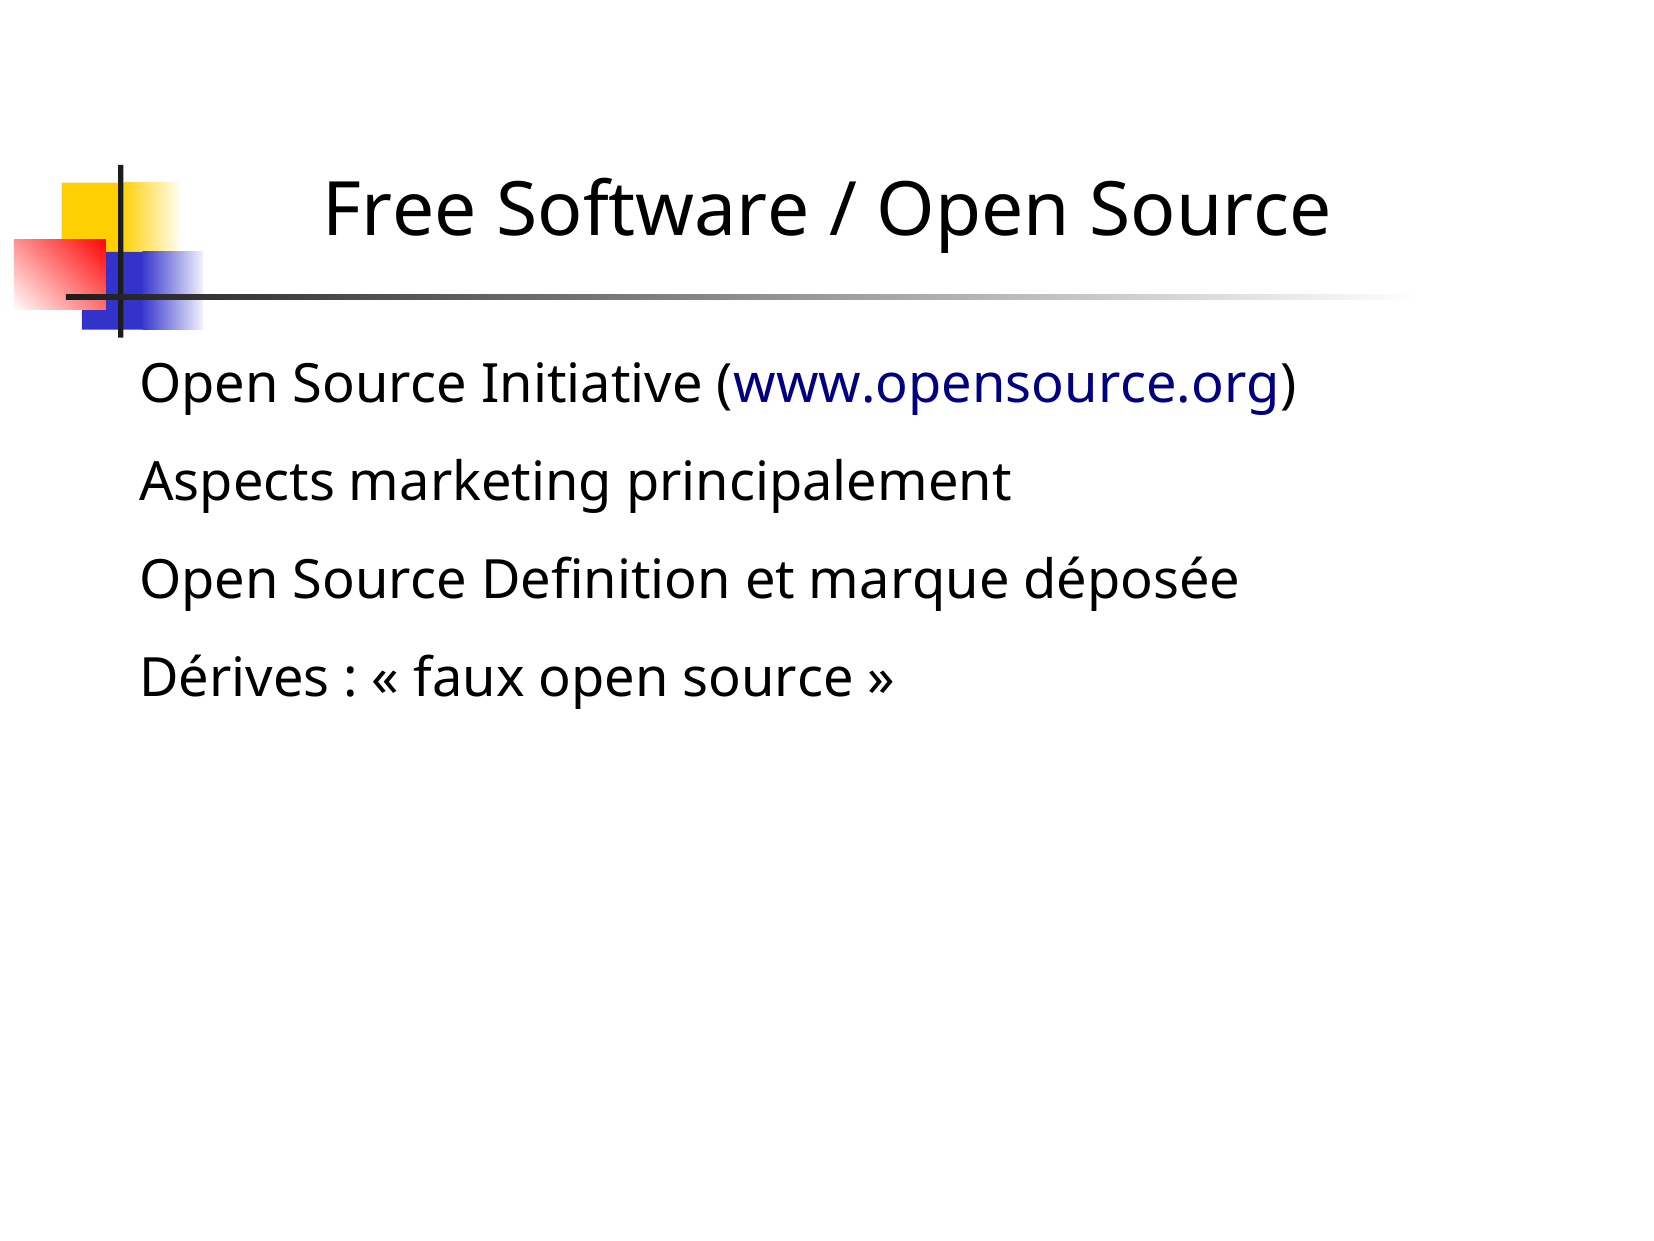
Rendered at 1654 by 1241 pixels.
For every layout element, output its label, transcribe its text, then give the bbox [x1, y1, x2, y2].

title Free Software / Open Source [121, 110, 1534, 303]
list Open Source Initiative (www.opensource.org) Aspects marketing principalement Open Source Definition et marque déposée Dérives : « faux open source » [121, 344, 1534, 1112]
